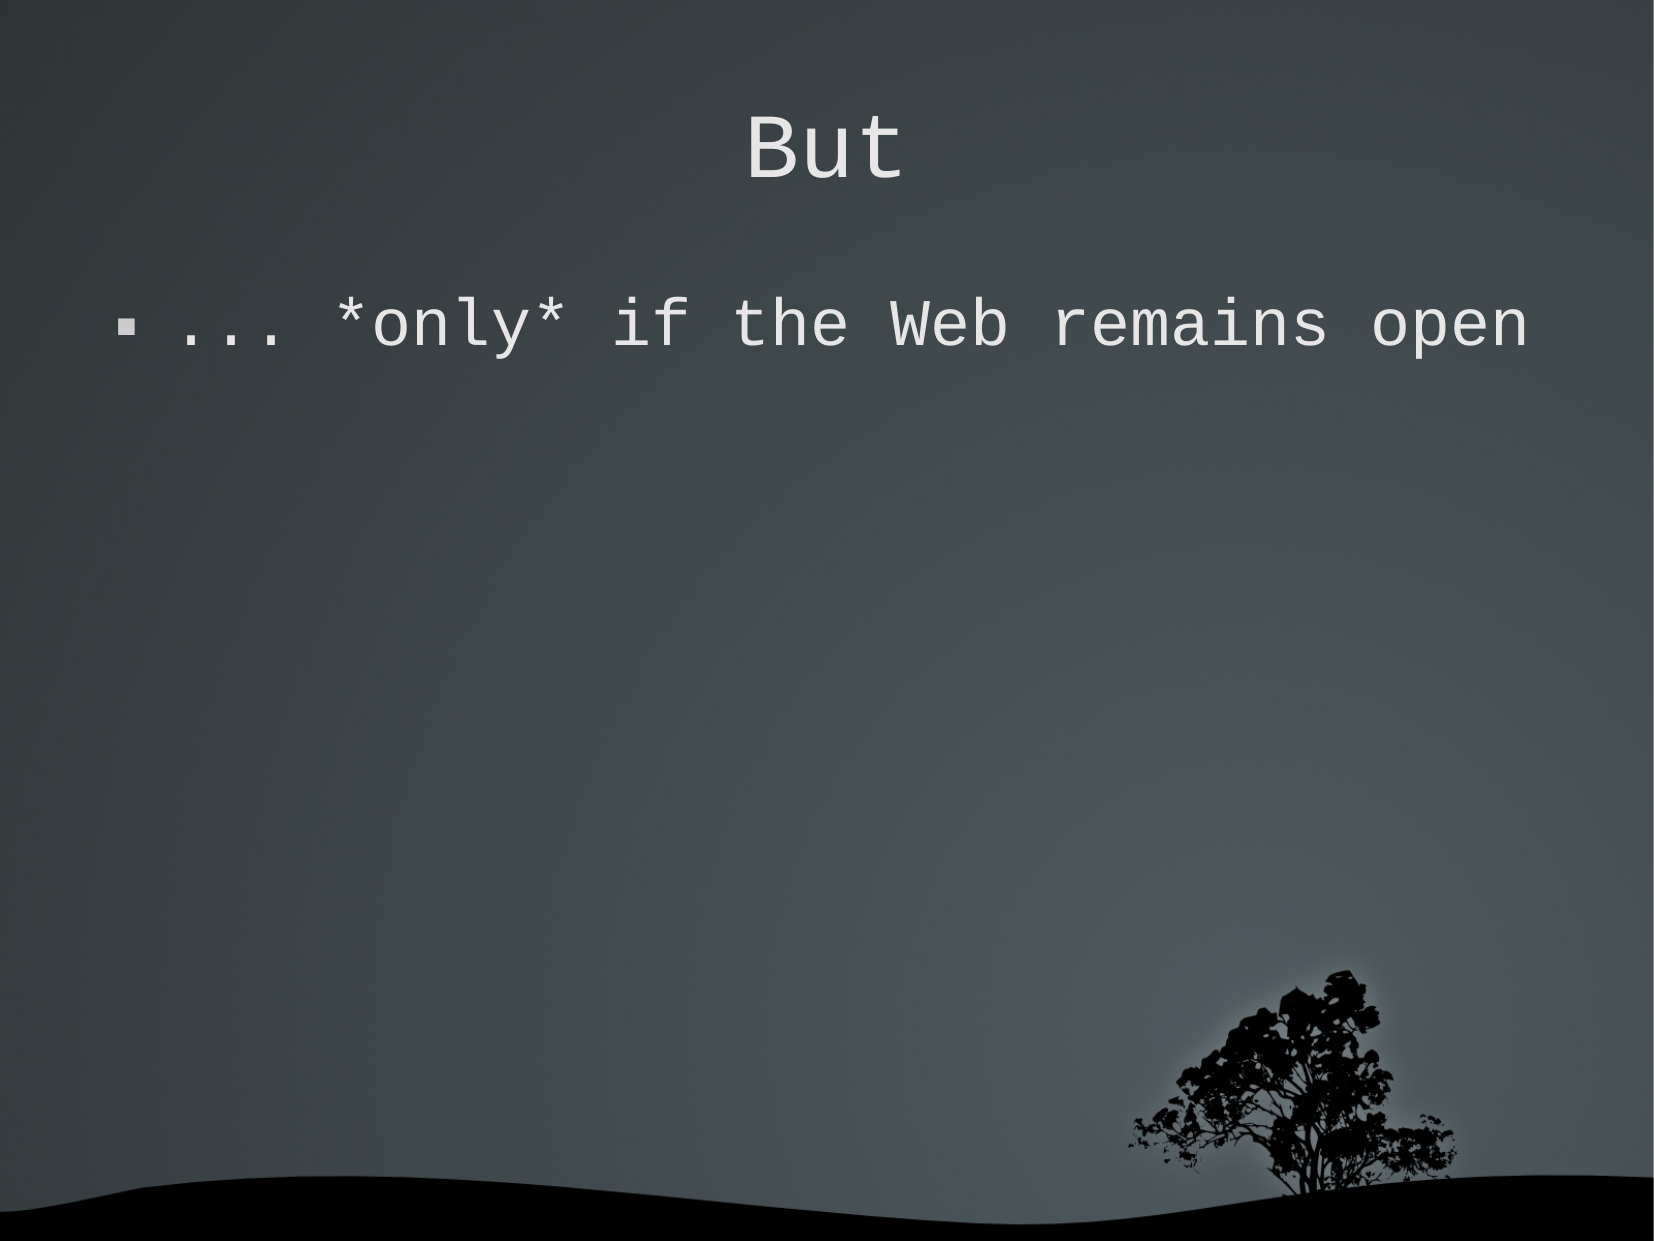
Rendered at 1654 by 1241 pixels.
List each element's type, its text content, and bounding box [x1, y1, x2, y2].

picture [0, 0, 1654, 1241]
list ... *only* if the Web remains open [82, 290, 1571, 1094]
title But [82, 56, 1571, 250]
